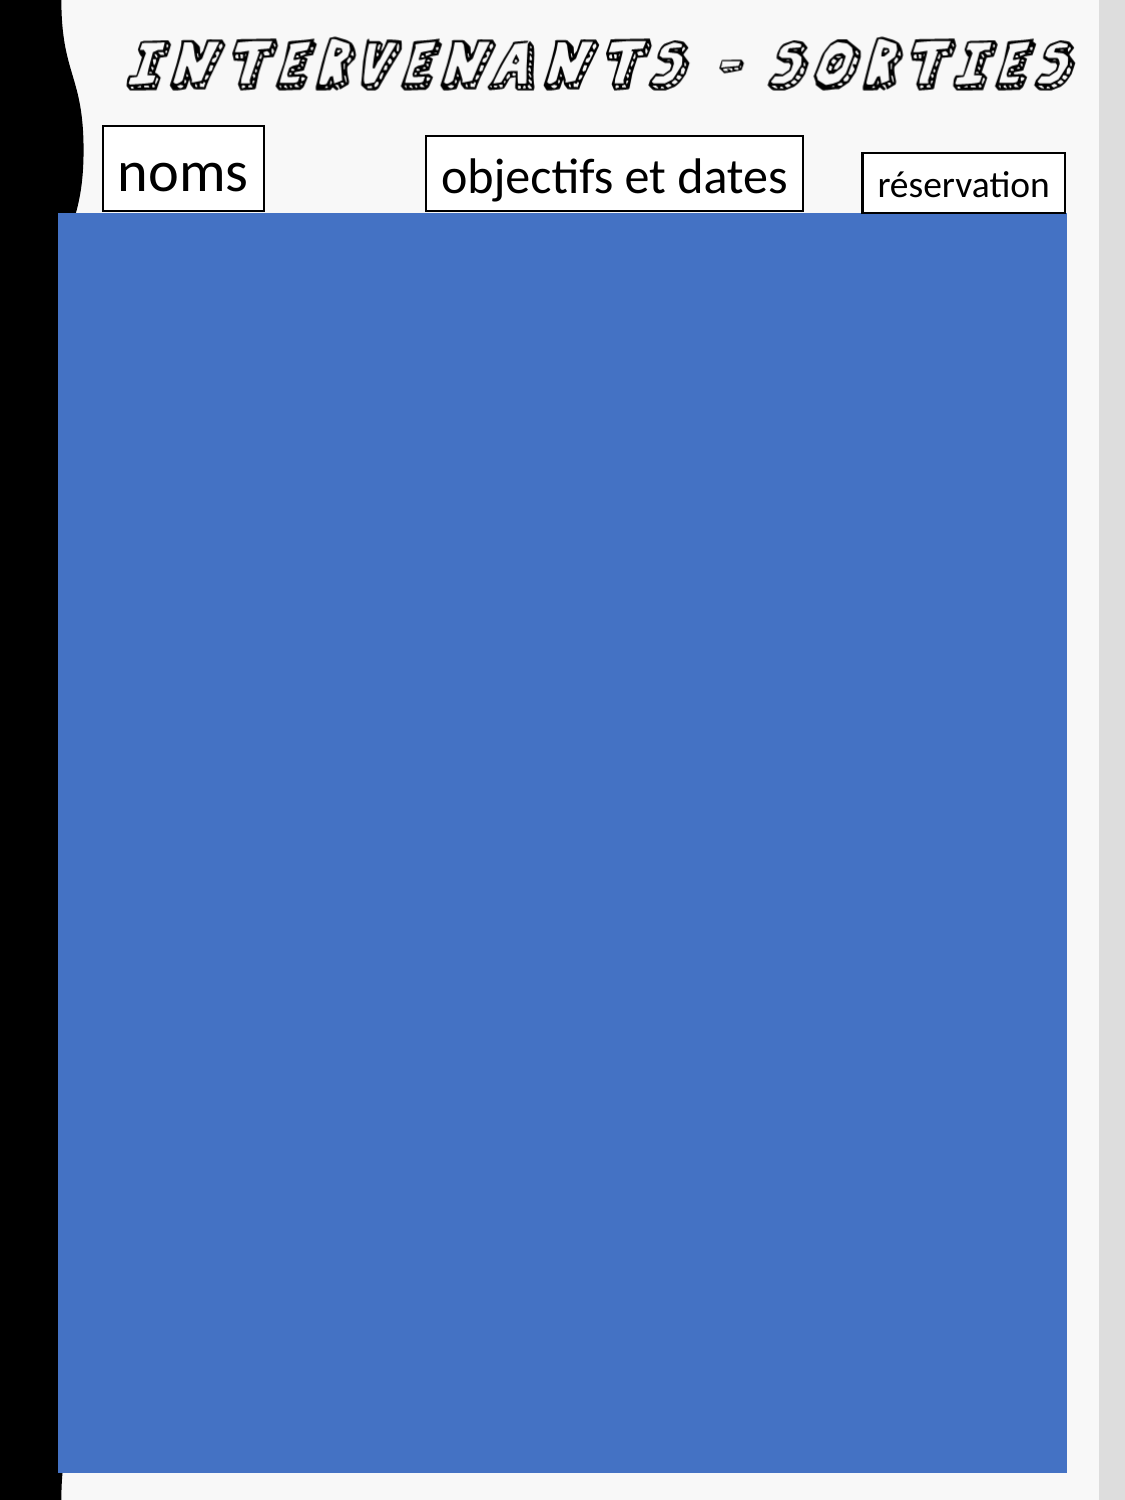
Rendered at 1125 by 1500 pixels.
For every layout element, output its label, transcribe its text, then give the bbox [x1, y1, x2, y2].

table_cell [869, 528, 1067, 686]
table_header [394, 213, 869, 371]
table_cell [869, 686, 1067, 843]
table_cell [394, 843, 869, 1000]
picture [73, 0, 1125, 153]
table_cell [869, 1315, 1067, 1473]
table_cell [58, 686, 394, 843]
table_cell [58, 1315, 394, 1473]
text_box réservation [863, 153, 1065, 213]
table_cell [58, 1000, 394, 1158]
table_cell [58, 843, 394, 1000]
table_cell [58, 371, 394, 528]
table_cell [58, 528, 394, 686]
table_cell [394, 686, 869, 843]
table_header [58, 213, 394, 371]
table_cell [394, 528, 869, 686]
table_cell [869, 1000, 1067, 1158]
table_cell [869, 843, 1067, 1000]
text_box noms [103, 153, 264, 211]
table_header [869, 213, 1067, 371]
table_cell [58, 1158, 394, 1315]
table_cell [394, 371, 869, 528]
table_cell [394, 1000, 869, 1158]
table_cell [394, 1158, 869, 1315]
table_cell [869, 1158, 1067, 1315]
text_box objectifs et dates [426, 153, 803, 211]
table_cell [869, 371, 1067, 528]
table_cell [394, 1315, 869, 1473]
